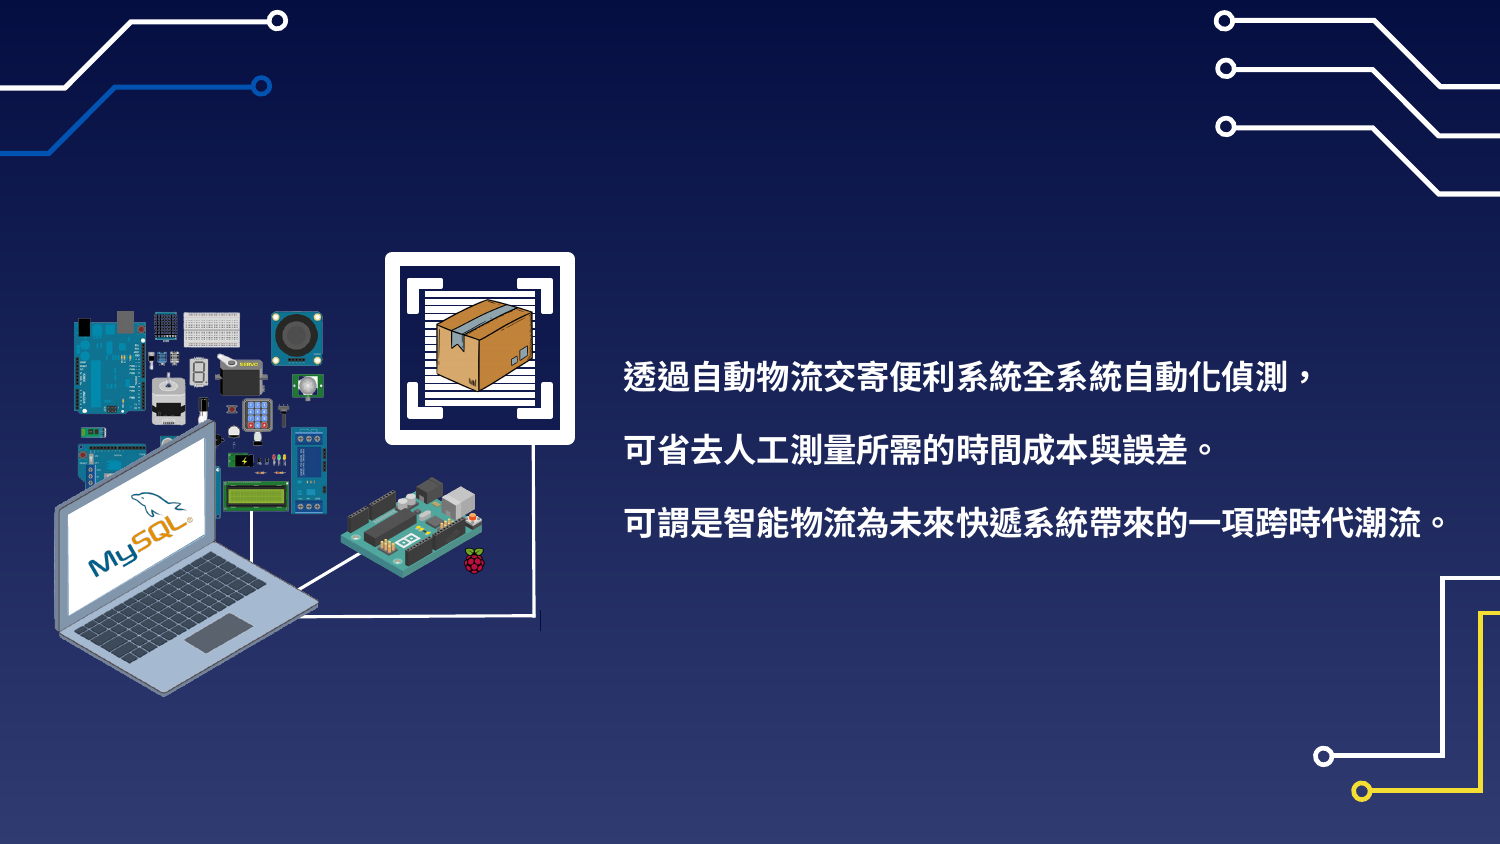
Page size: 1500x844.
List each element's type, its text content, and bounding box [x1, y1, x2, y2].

picture [14, 311, 497, 704]
text_box [392, 259, 567, 532]
picture [433, 291, 444, 401]
picture [456, 291, 540, 401]
text_box [68, 438, 205, 616]
subtitle 透過自動物流交寄便利系統全系統自動化偵測， 可省去人工測量所需的時間成本與誤差。 可謂是智能物流為未來快遞系統帶來的一項跨時代潮流。 [608, 341, 1500, 582]
